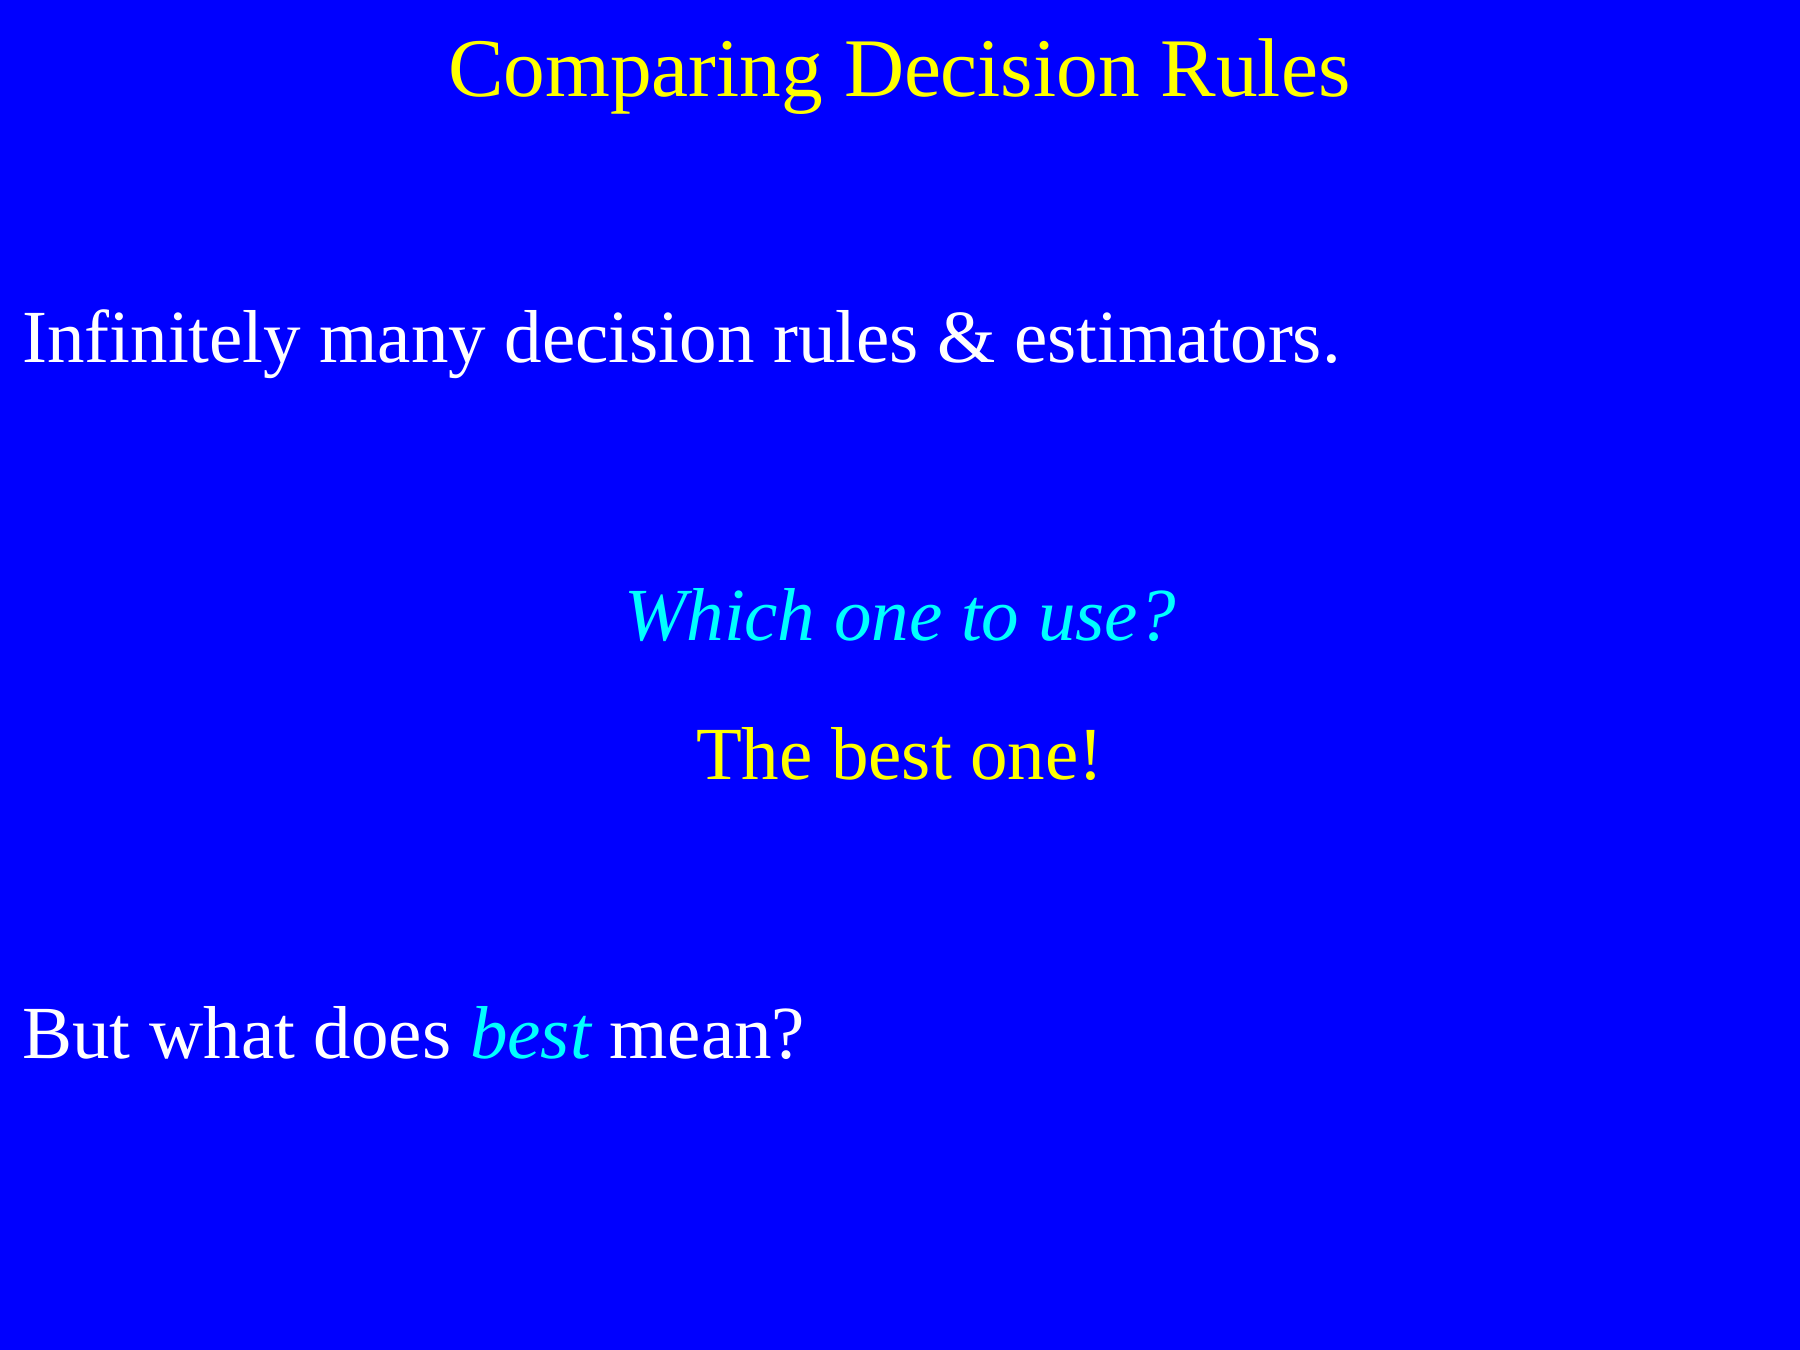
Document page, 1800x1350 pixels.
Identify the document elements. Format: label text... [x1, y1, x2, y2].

title Comparing Decision Rules [0, 0, 1800, 138]
list Infinitely many decision rules & estimators. Which one to use? The best one! But what does best mean? [0, 284, 1800, 1350]
